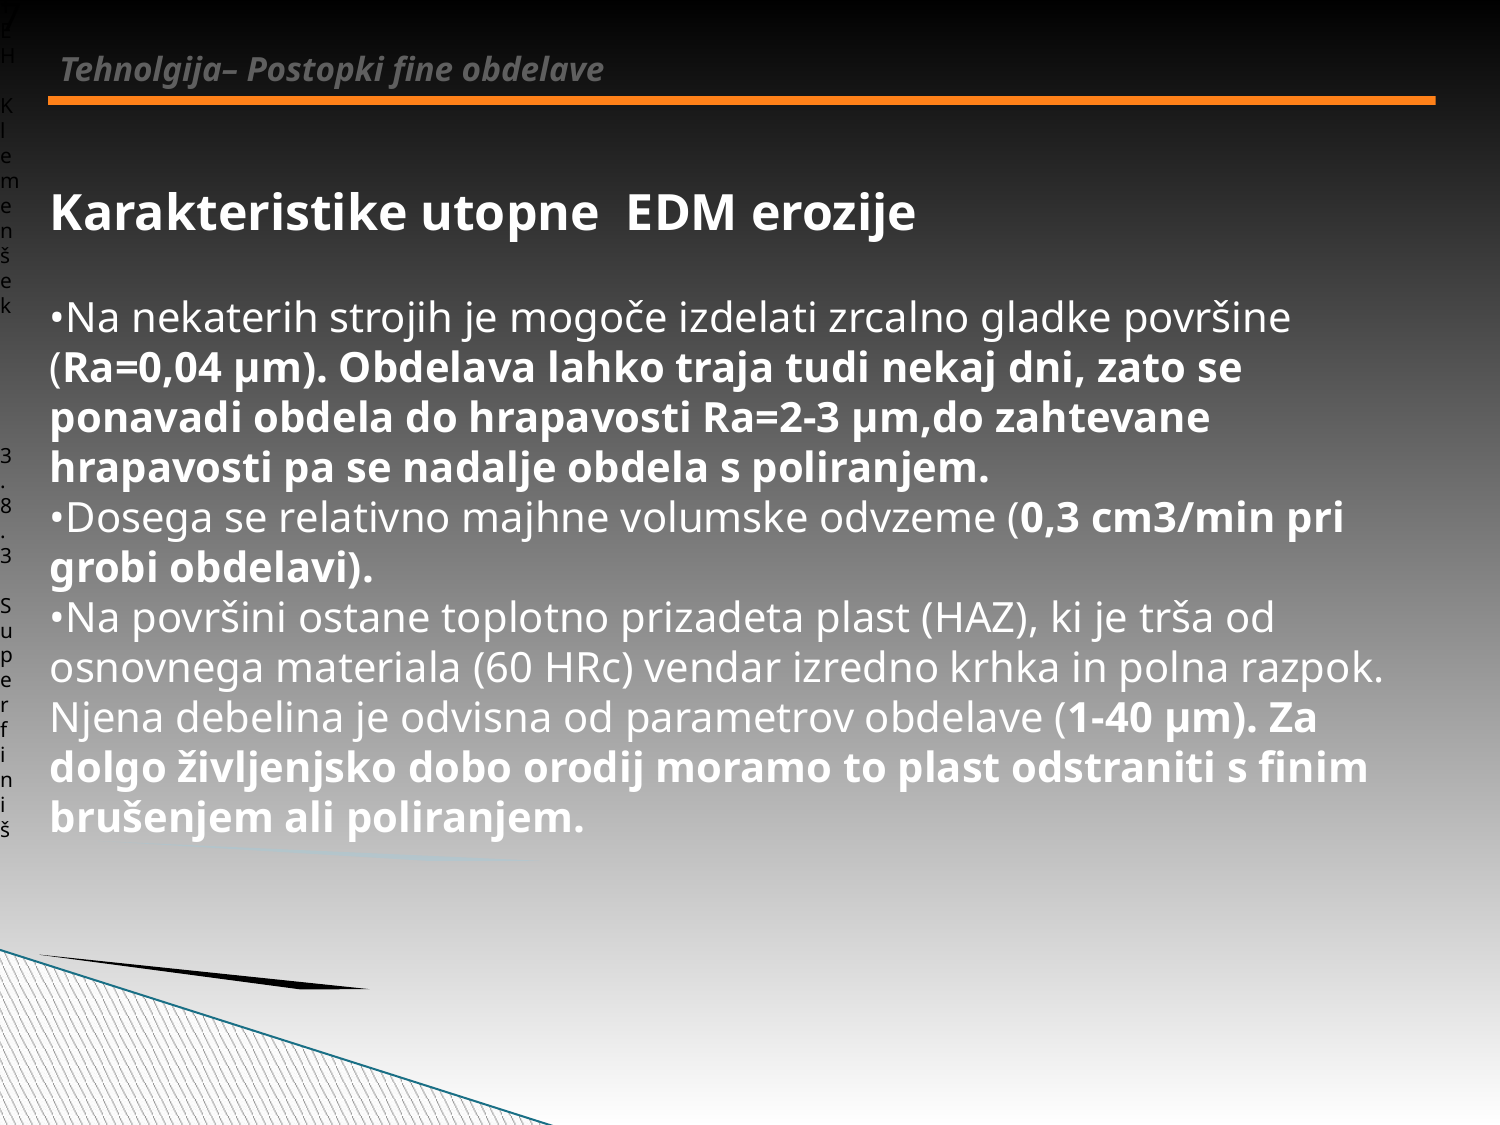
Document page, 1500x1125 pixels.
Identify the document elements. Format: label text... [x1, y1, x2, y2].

picture [0, 952, 543, 1125]
text_box Karakteristike utopne EDM erozije •Na nekaterih strojih je mogoče izdelati zrcalno gladke površine (Ra=0,04 μm). Obdelava lahko traja tudi nekaj dni, zato se ponavadi obdela do hrapavosti Ra=2-3 μm,do zahtevane hrapavosti pa se nadalje obdela s poliranjem. •Dosega se relativno majhne volumske odvzeme (0,3 cm3/min pri grobi obdelavi). •Na površini ostane toplotno prizadeta plast (HAZ), ki je trša od osnovnega materiala (60 HRc) vendar izredno krhka in polna razpok. Njena debelina je odvisna od parametrov obdelave (1-40 μm). Za dolgo življenjsko dobo orodij moramo to plast odstraniti s finim brušenjem ali poliranjem. [35, 113, 1437, 849]
